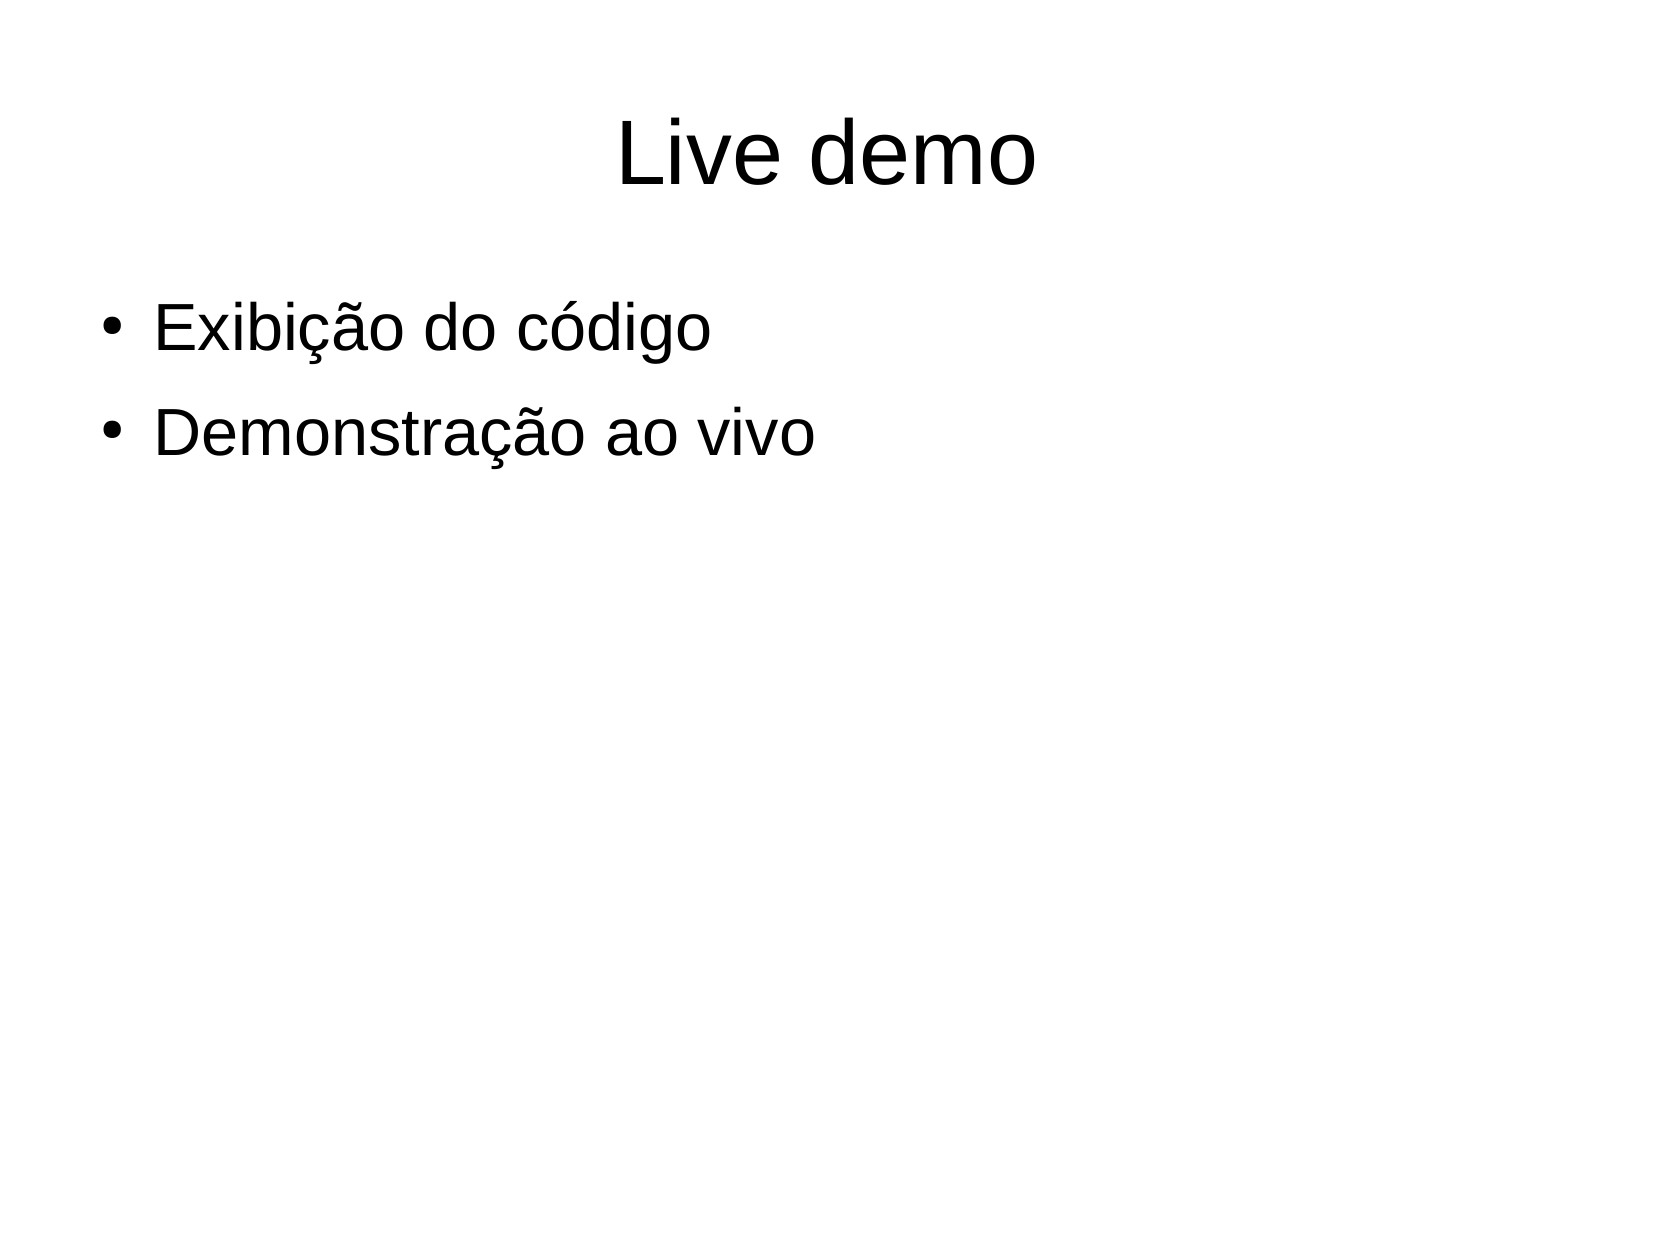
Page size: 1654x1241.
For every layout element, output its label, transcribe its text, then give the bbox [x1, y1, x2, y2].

title Live demo [82, 49, 1571, 257]
list Exibição do código Demonstração ao vivo [82, 290, 1571, 1010]
